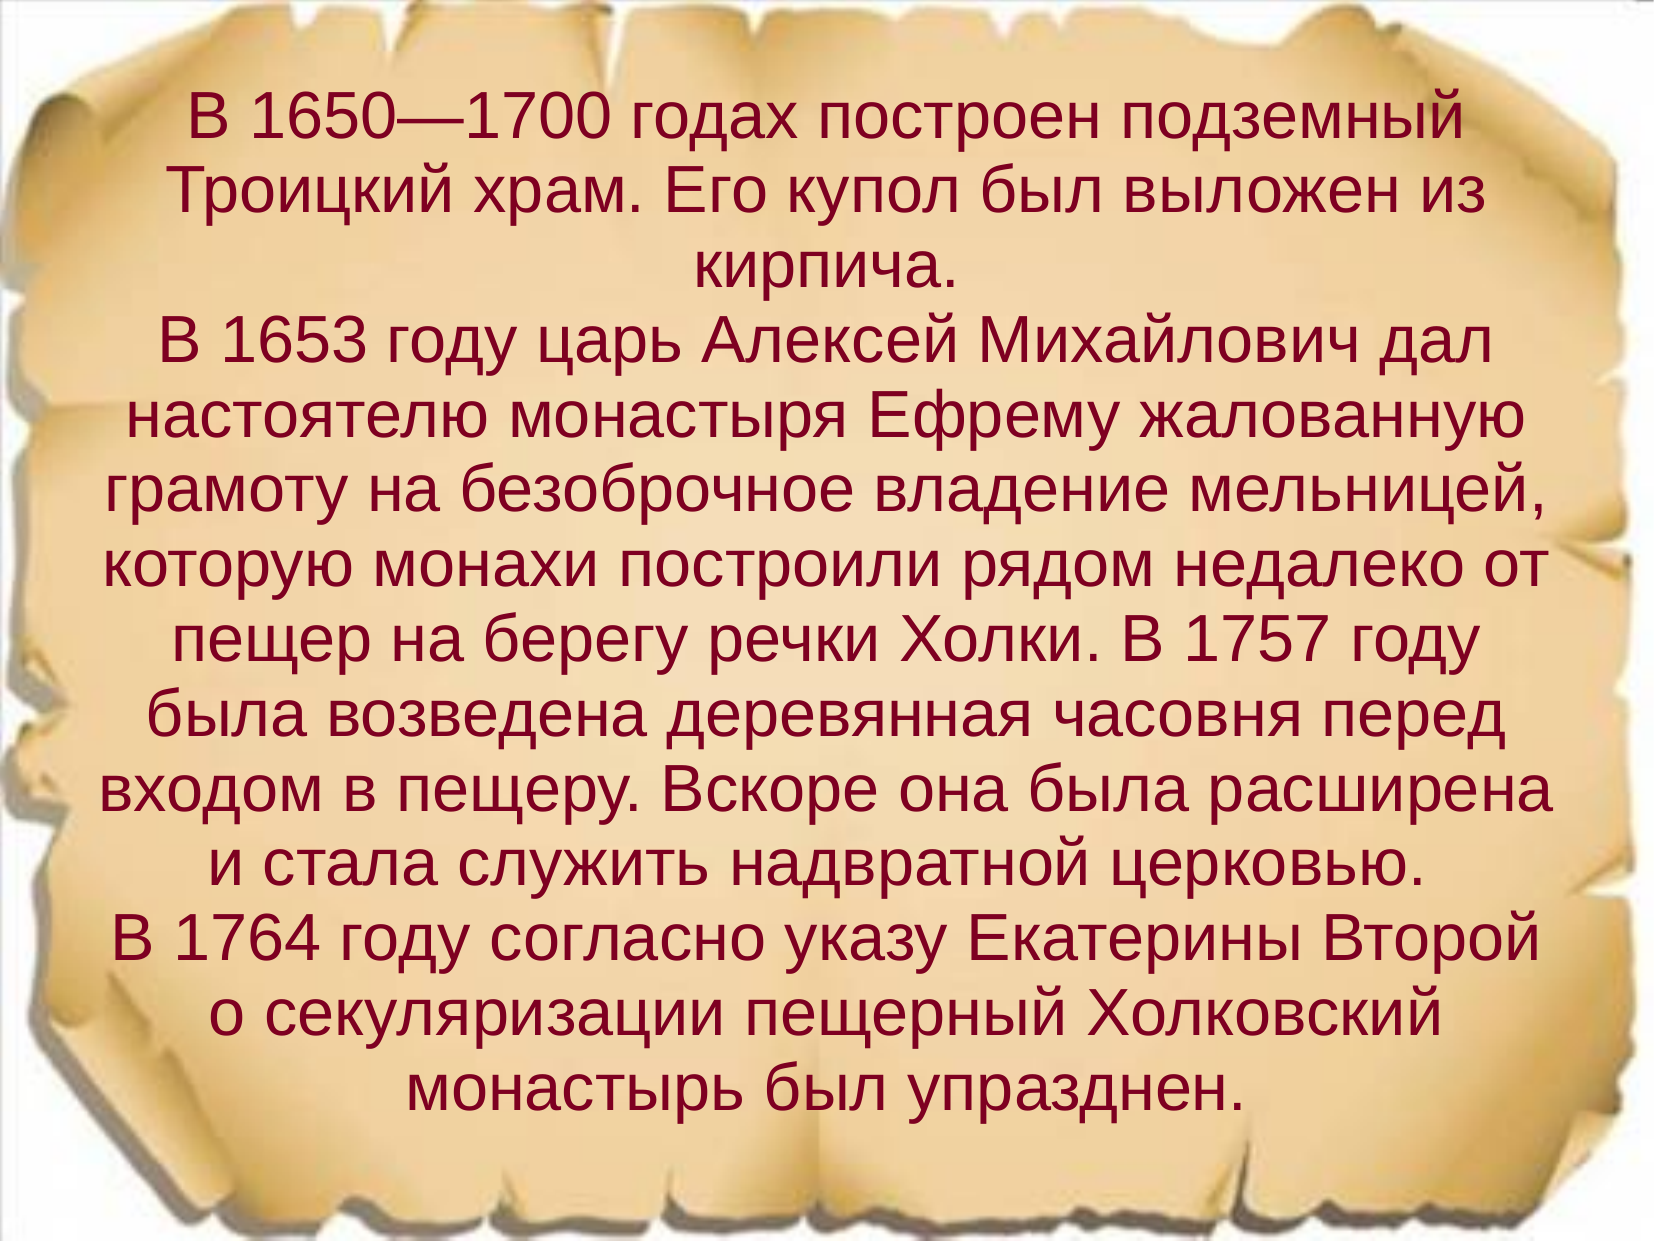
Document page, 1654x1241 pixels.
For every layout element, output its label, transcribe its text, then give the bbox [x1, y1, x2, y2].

picture [0, 0, 1654, 1241]
subtitle В 1650―1700 годах построен подземный Троицкий храм. Его купол был выложен из кирпича. В 1653 году царь Алексей Михайлович дал настоятелю монастыря Ефрему жалованную грамоту на безоброчное владение мельницей, которую монахи построили рядом недалеко от пещер на берегу речки Холки. В 1757 году была возведена деревянная часовня перед входом в пещеру. Вскоре она была расширена и стала служить надвратной церковью. В 1764 году согласно указу Екатерины Второй о секуляризации пещерный Холковский монастырь был упразднен. [82, 50, 1571, 1152]
